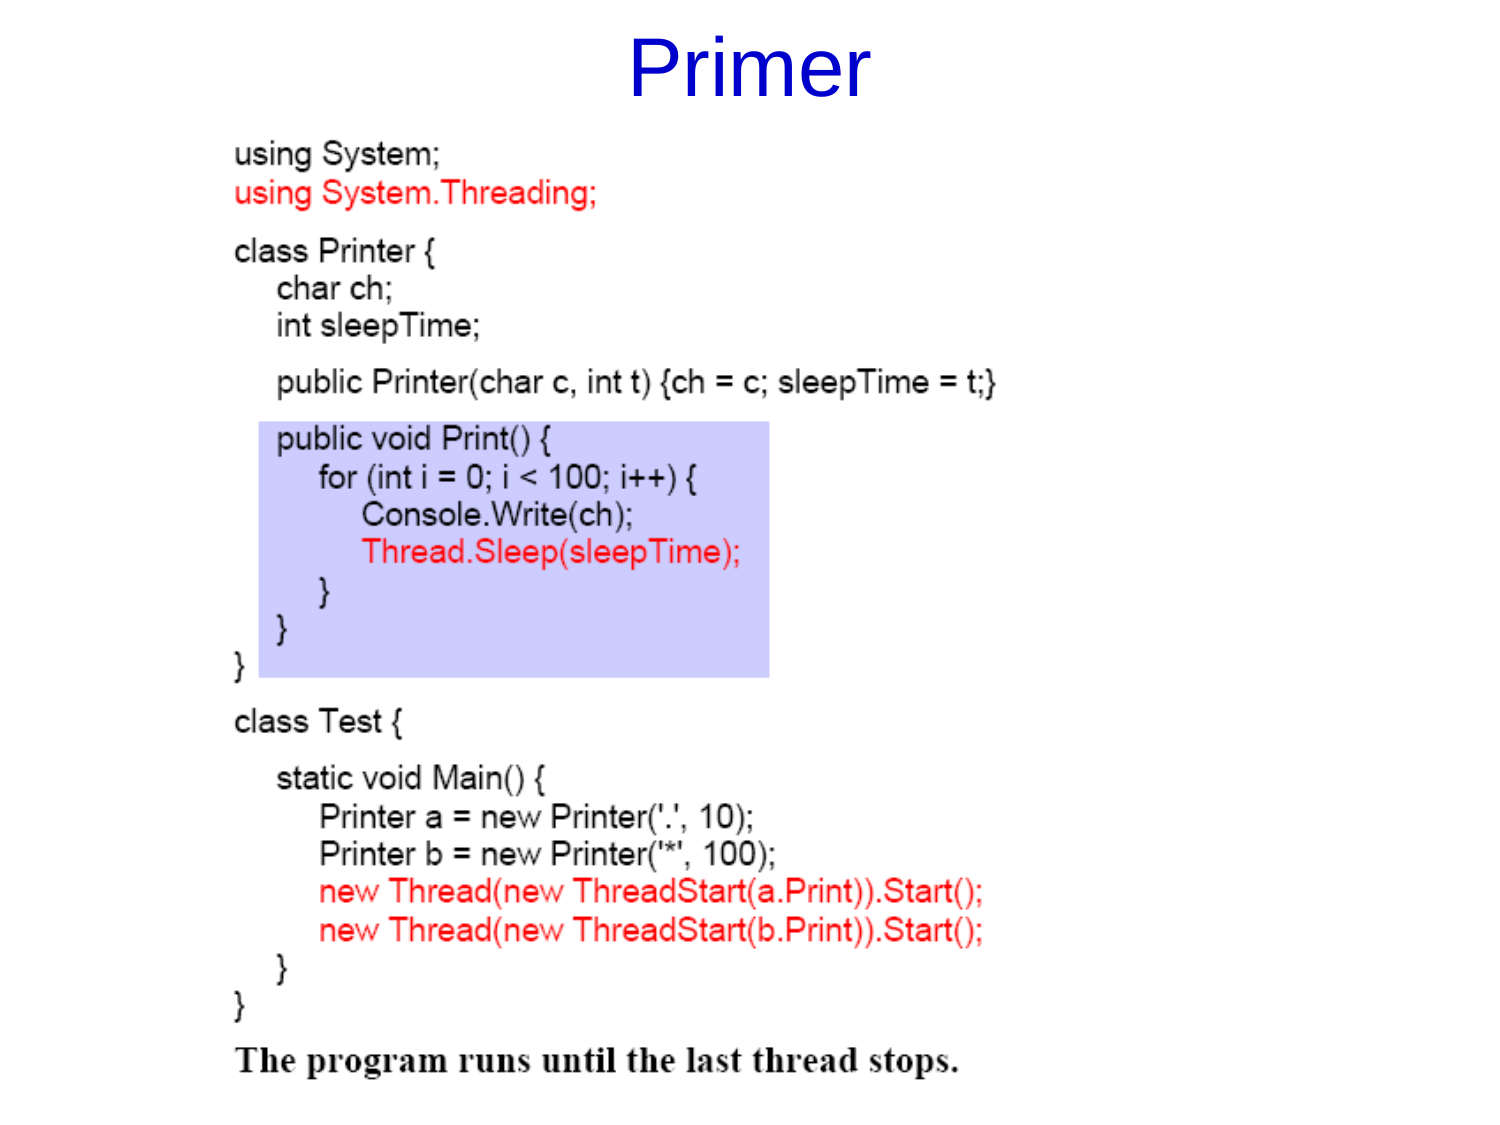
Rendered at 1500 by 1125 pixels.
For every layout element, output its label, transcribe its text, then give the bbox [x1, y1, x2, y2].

picture [206, 130, 1270, 1115]
title Primer [112, 0, 1388, 126]
